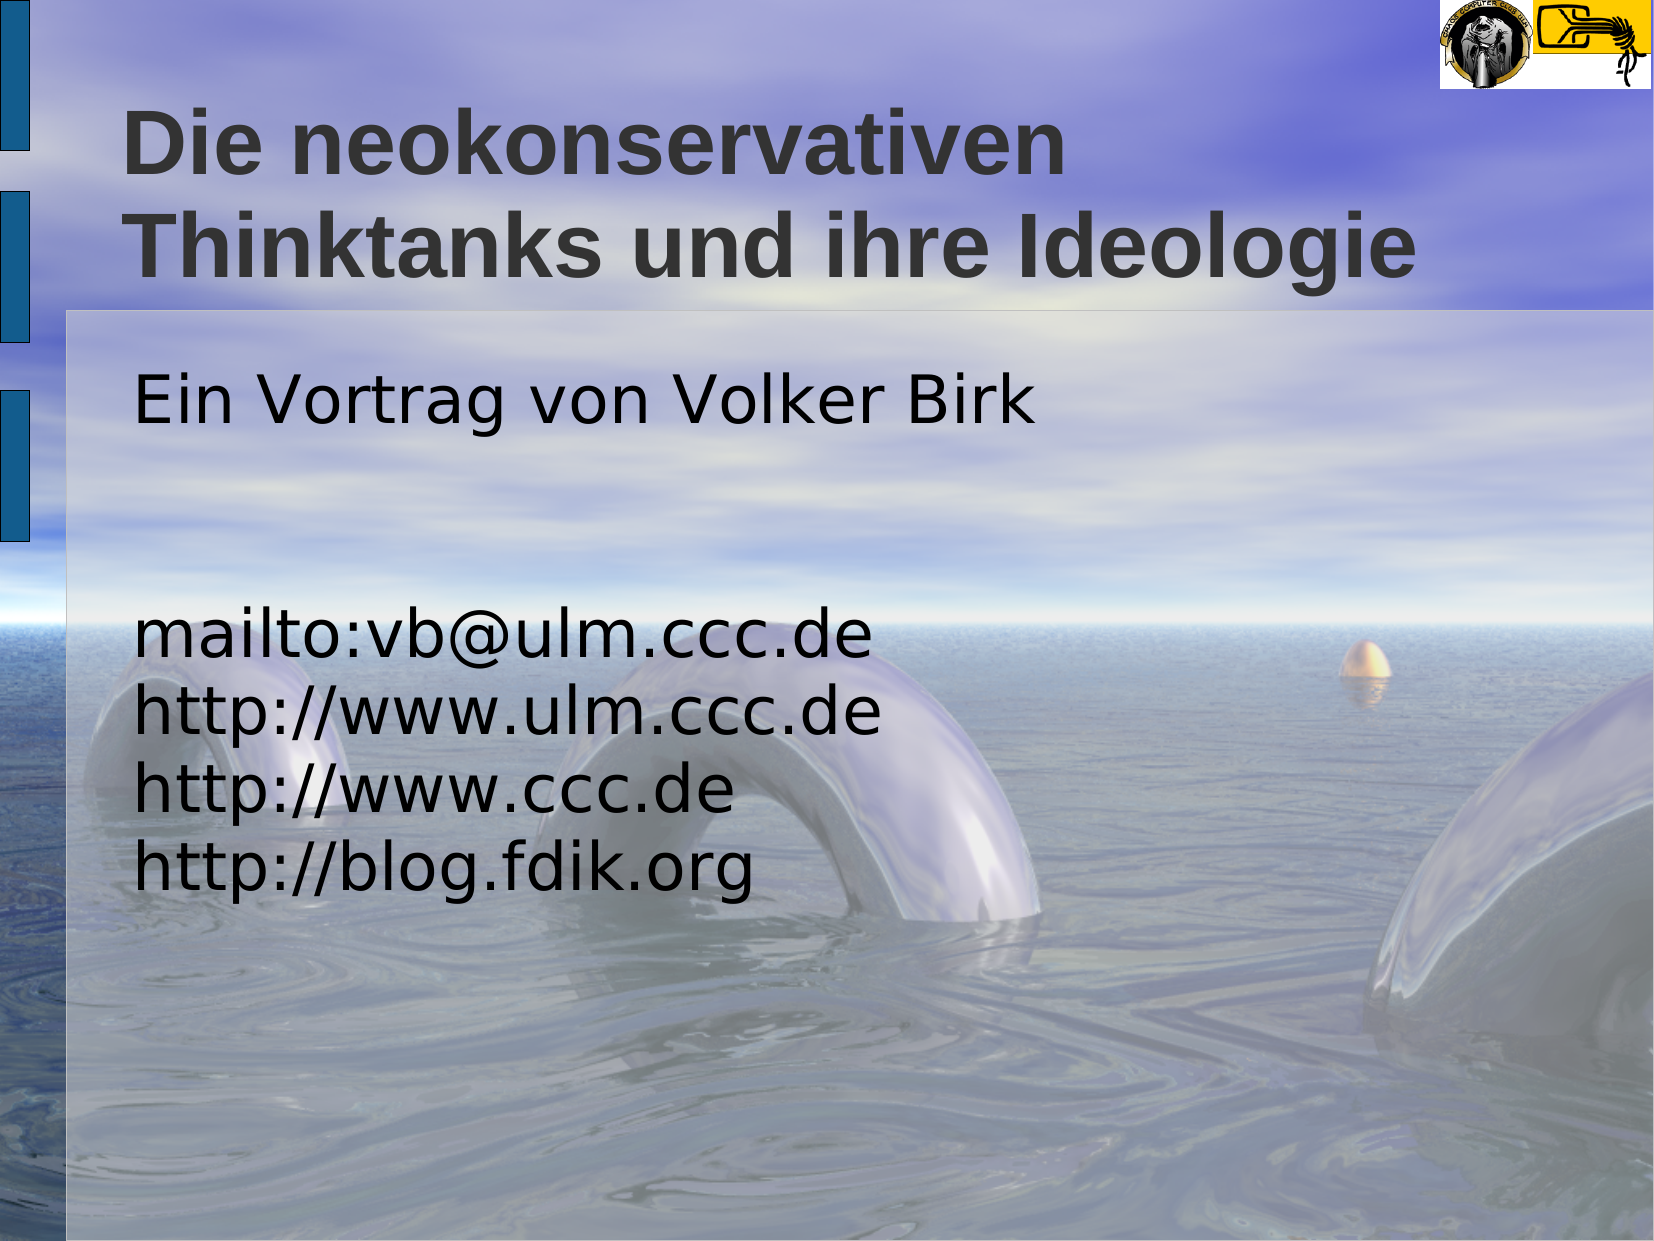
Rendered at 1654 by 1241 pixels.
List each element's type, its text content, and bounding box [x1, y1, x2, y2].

title Die neokonservativen Thinktanks und ihre Ideologie [121, 91, 1534, 299]
text_box Ein Vortrag von Volker Birk mailto:vb@ulm.ccc.de http://www.ulm.ccc.de http://www.ccc.de http://blog.fdik.org [118, 354, 1595, 992]
picture [0, 0, 1654, 1241]
